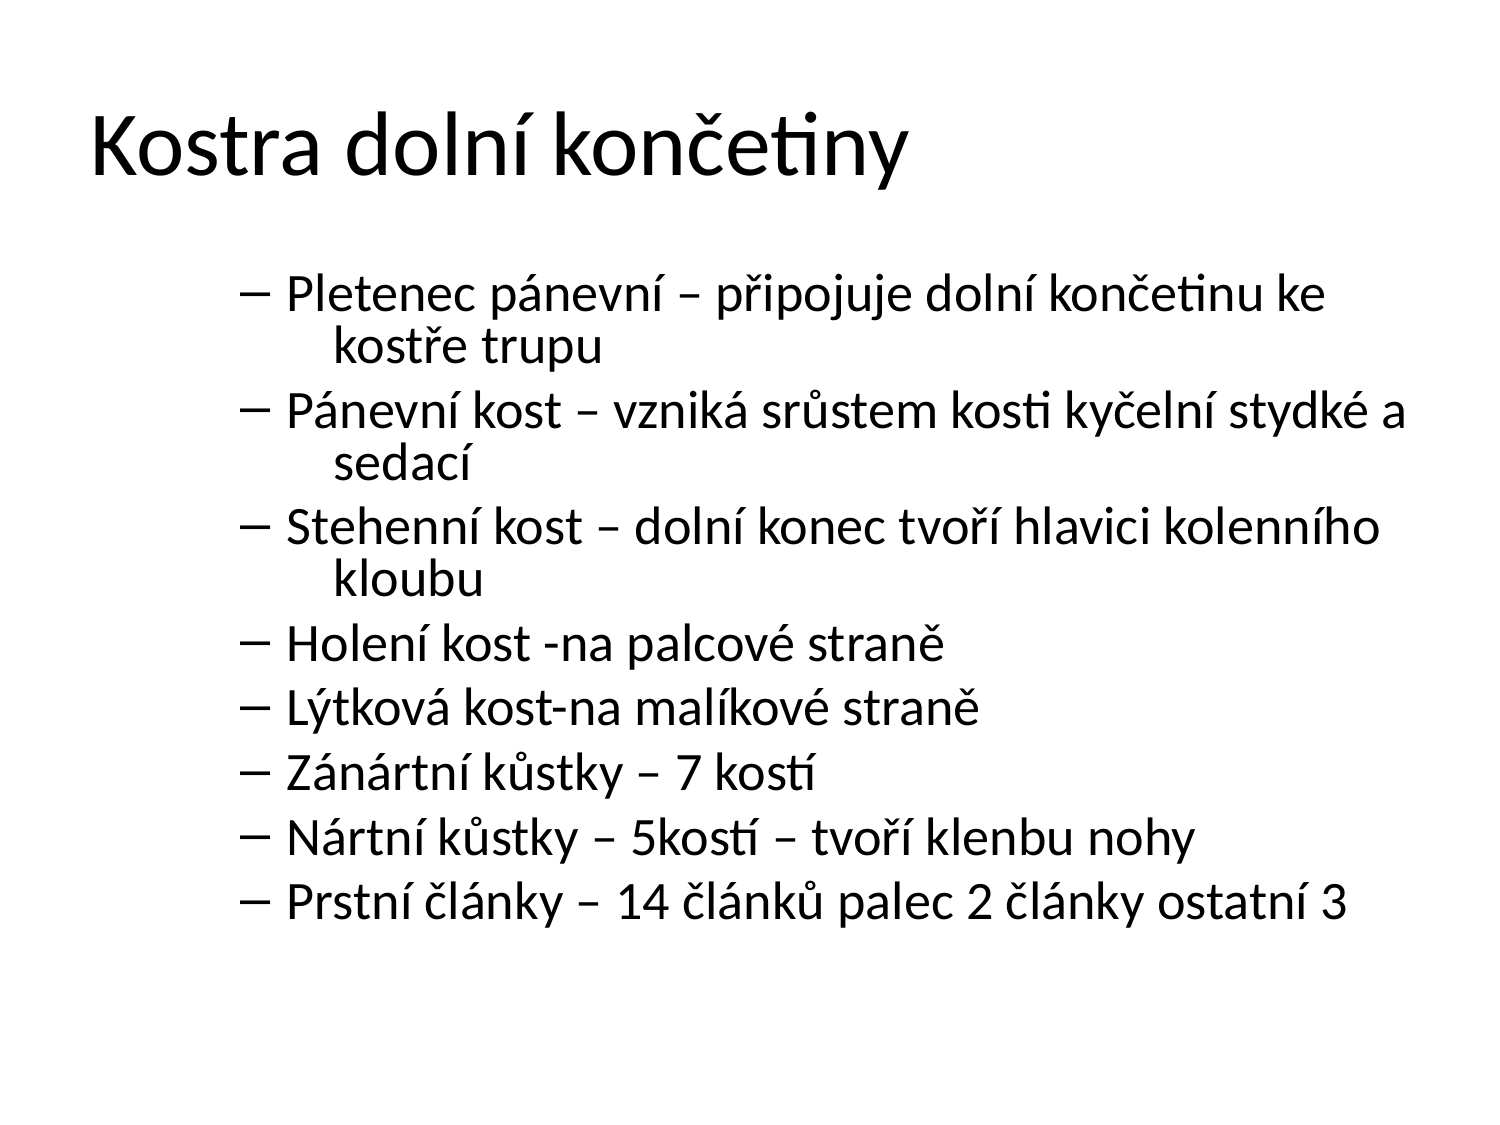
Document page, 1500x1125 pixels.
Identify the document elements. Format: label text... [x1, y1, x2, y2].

list Pletenec pánevní – připojuje dolní končetinu ke kostře trupu Pánevní kost – vzniká srůstem kosti kyčelní stydké a sedací Stehenní kost – dolní konec tvoří hlavici kolenního kloubu Holení kost -na palcové straně Lýtková kost-na malíkové straně Zánártní kůstky – 7 kostí Nártní kůstky – 5kostí – tvoří klenbu nohy Prstní články – 14 článků palec 2 články ostatní 3 [75, 262, 1426, 1005]
title Kostra dolní končetiny [75, 45, 1426, 233]
